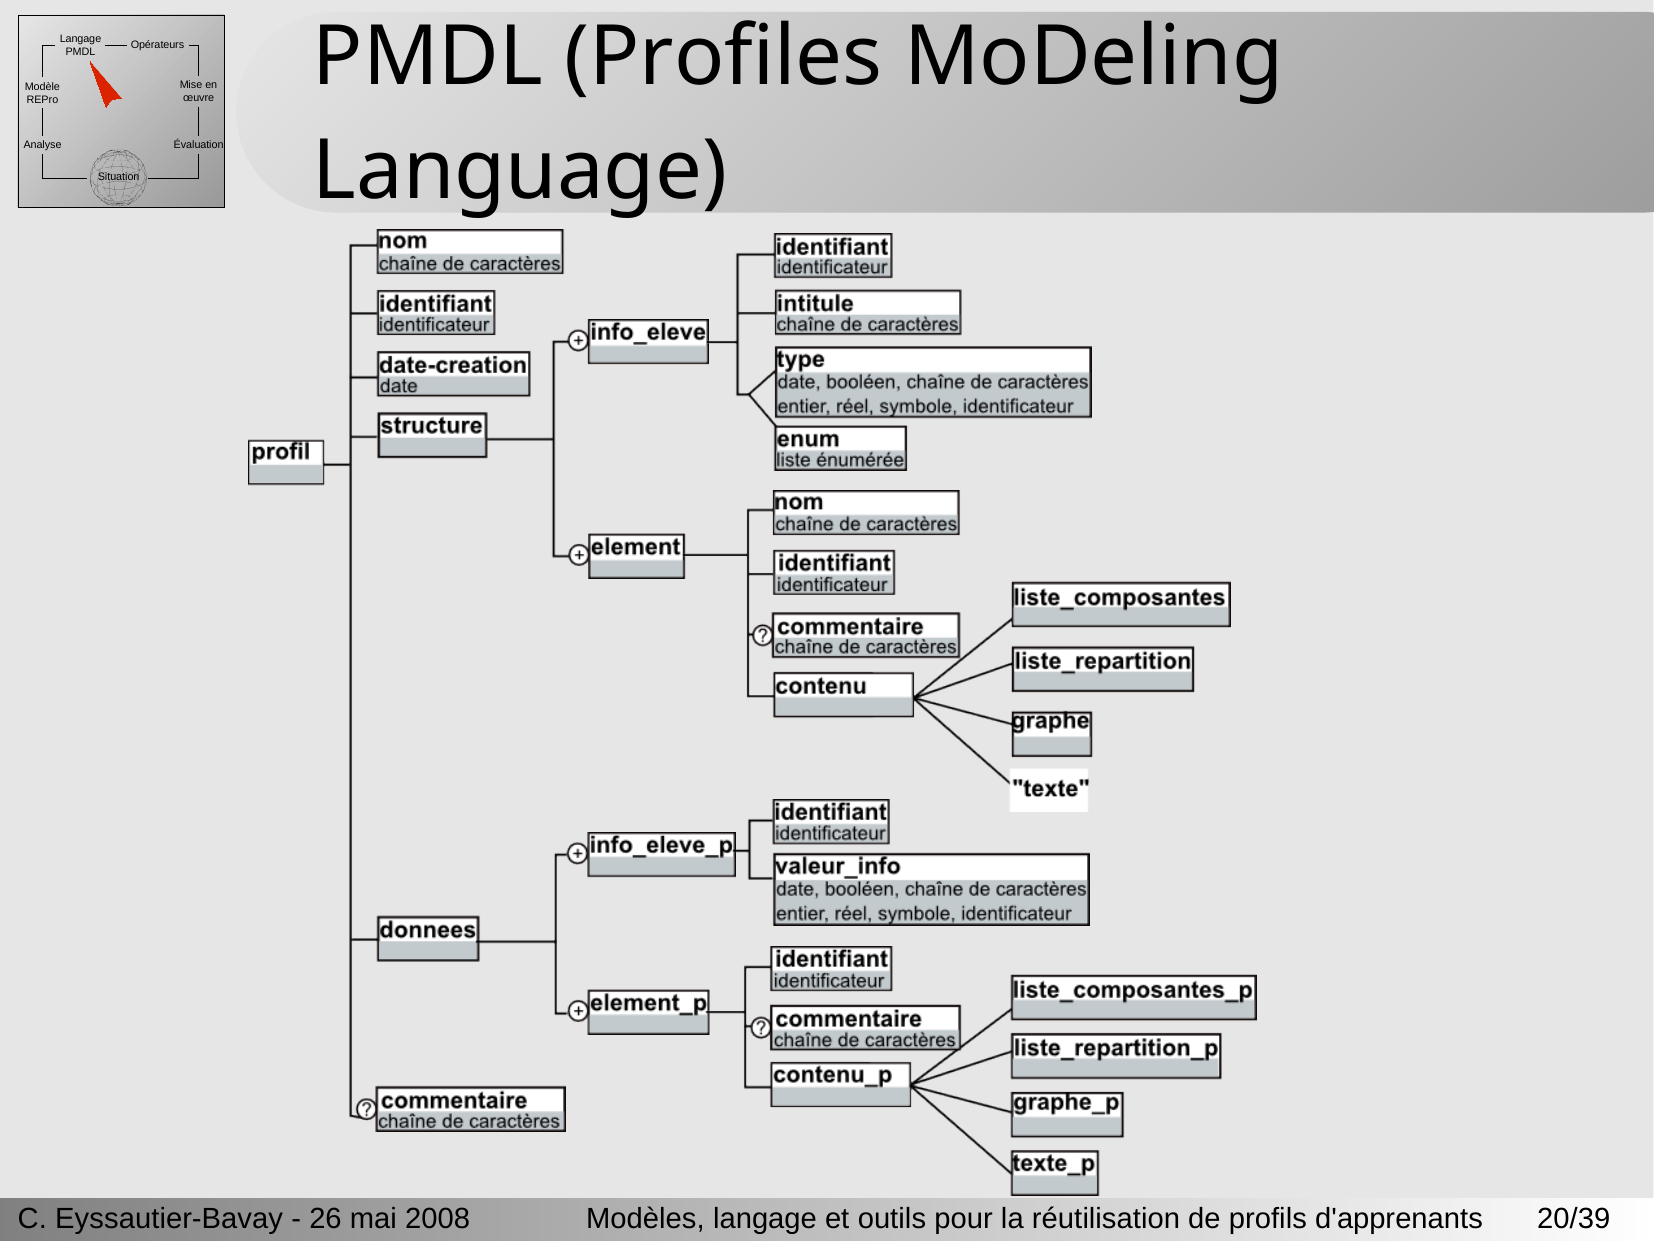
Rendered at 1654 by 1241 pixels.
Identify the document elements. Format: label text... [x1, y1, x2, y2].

text_box [90, 61, 122, 108]
title PMDL (Profiles MoDeling Language) [312, 6, 1654, 214]
chart [12, 13, 228, 213]
picture [248, 229, 1257, 1196]
